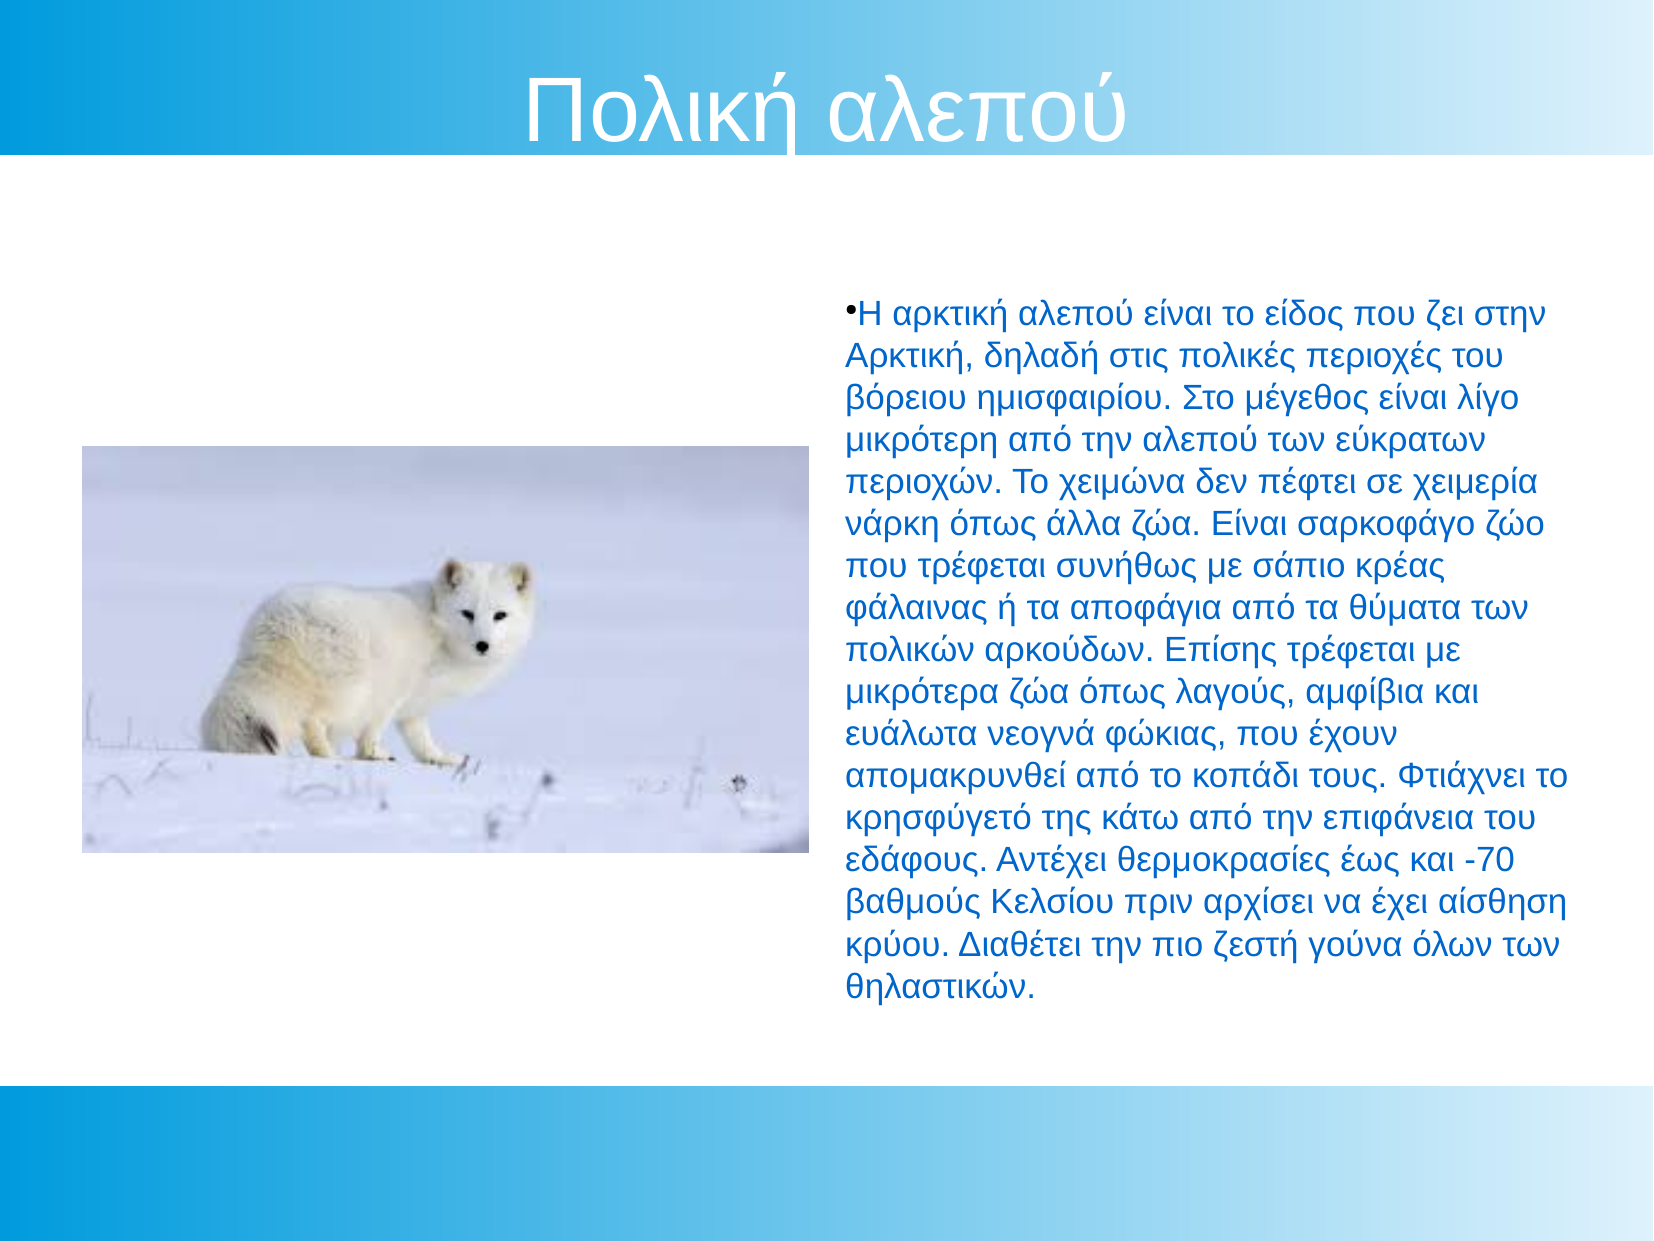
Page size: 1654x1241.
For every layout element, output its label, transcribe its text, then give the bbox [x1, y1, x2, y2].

list Η αρκτική αλεπού είναι το είδος που ζει στην Αρκτική, δηλαδή στις πολικές περιοχές του βόρειου ημισφαιρίου. Στο μέγεθος είναι λίγο μικρότερη από την αλεπού των εύκρατων περιοχών. Το χειμώνα δεν πέφτει σε χειμερία νάρκη όπως άλλα ζώα. Είναι σαρκοφάγο ζώο που τρέφεται συνήθως με σάπιο κρέας φάλαινας ή τα αποφάγια από τα θύματα των πολικών αρκούδων. Επίσης τρέφεται με μικρότερα ζώα όπως λαγούς, αμφίβια και ευάλωτα νεογνά φώκιας, που έχουν απομακρυνθεί από το κοπάδι τους. Φτιάχνει το κρησφύγετό της κάτω από την επιφάνεια του εδάφους. Αντέχει θερμοκρασίες έως και -70 βαθμούς Κελσίου πριν αρχίσει να έχει αίσθηση κρύου. Διαθέτει την πιο ζεστή γούνα όλων των θηλαστικών. [845, 290, 1572, 1010]
title Πολική αλεπού [82, 49, 1571, 155]
picture [82, 446, 809, 854]
